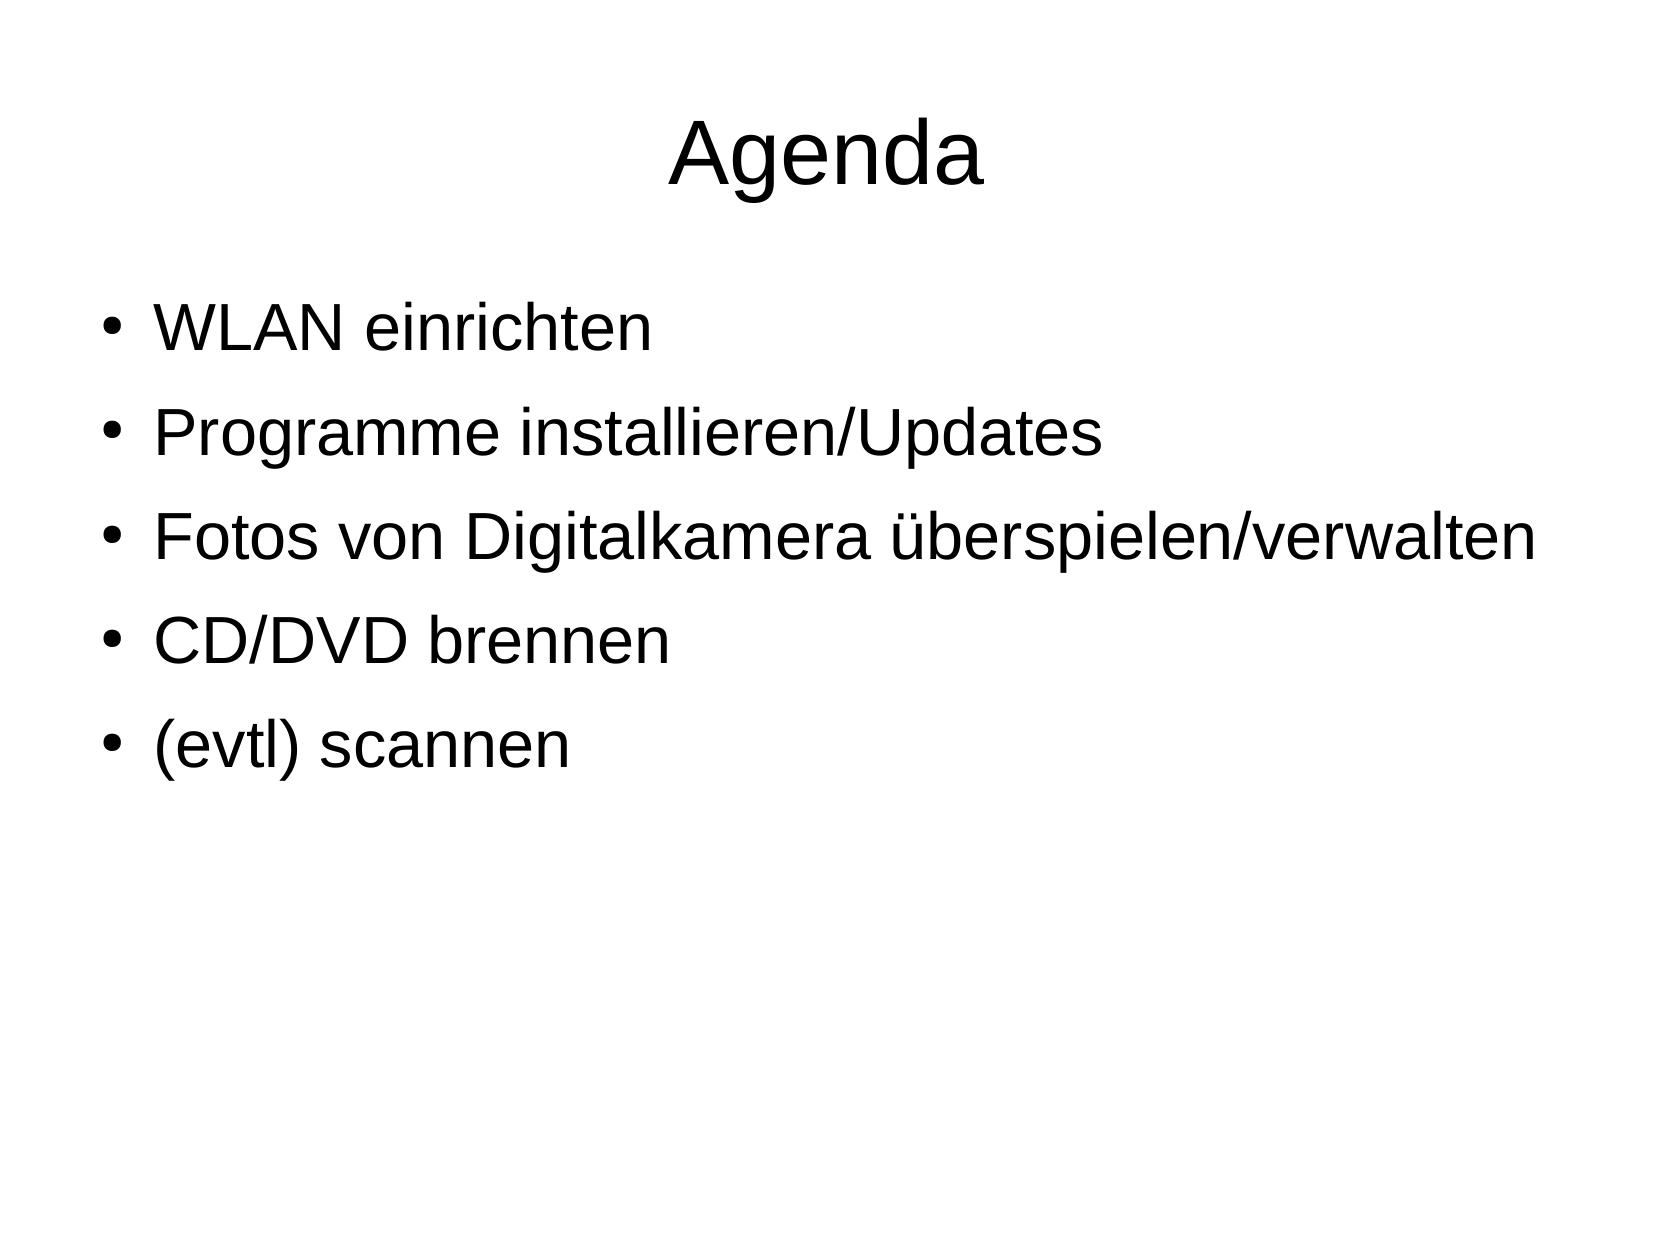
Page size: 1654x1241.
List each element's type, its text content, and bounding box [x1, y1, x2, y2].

title Agenda [82, 49, 1571, 257]
list WLAN einrichten Programme installieren/Updates Fotos von Digitalkamera überspielen/verwalten CD/DVD brennen (evtl) scannen [82, 290, 1571, 1010]
